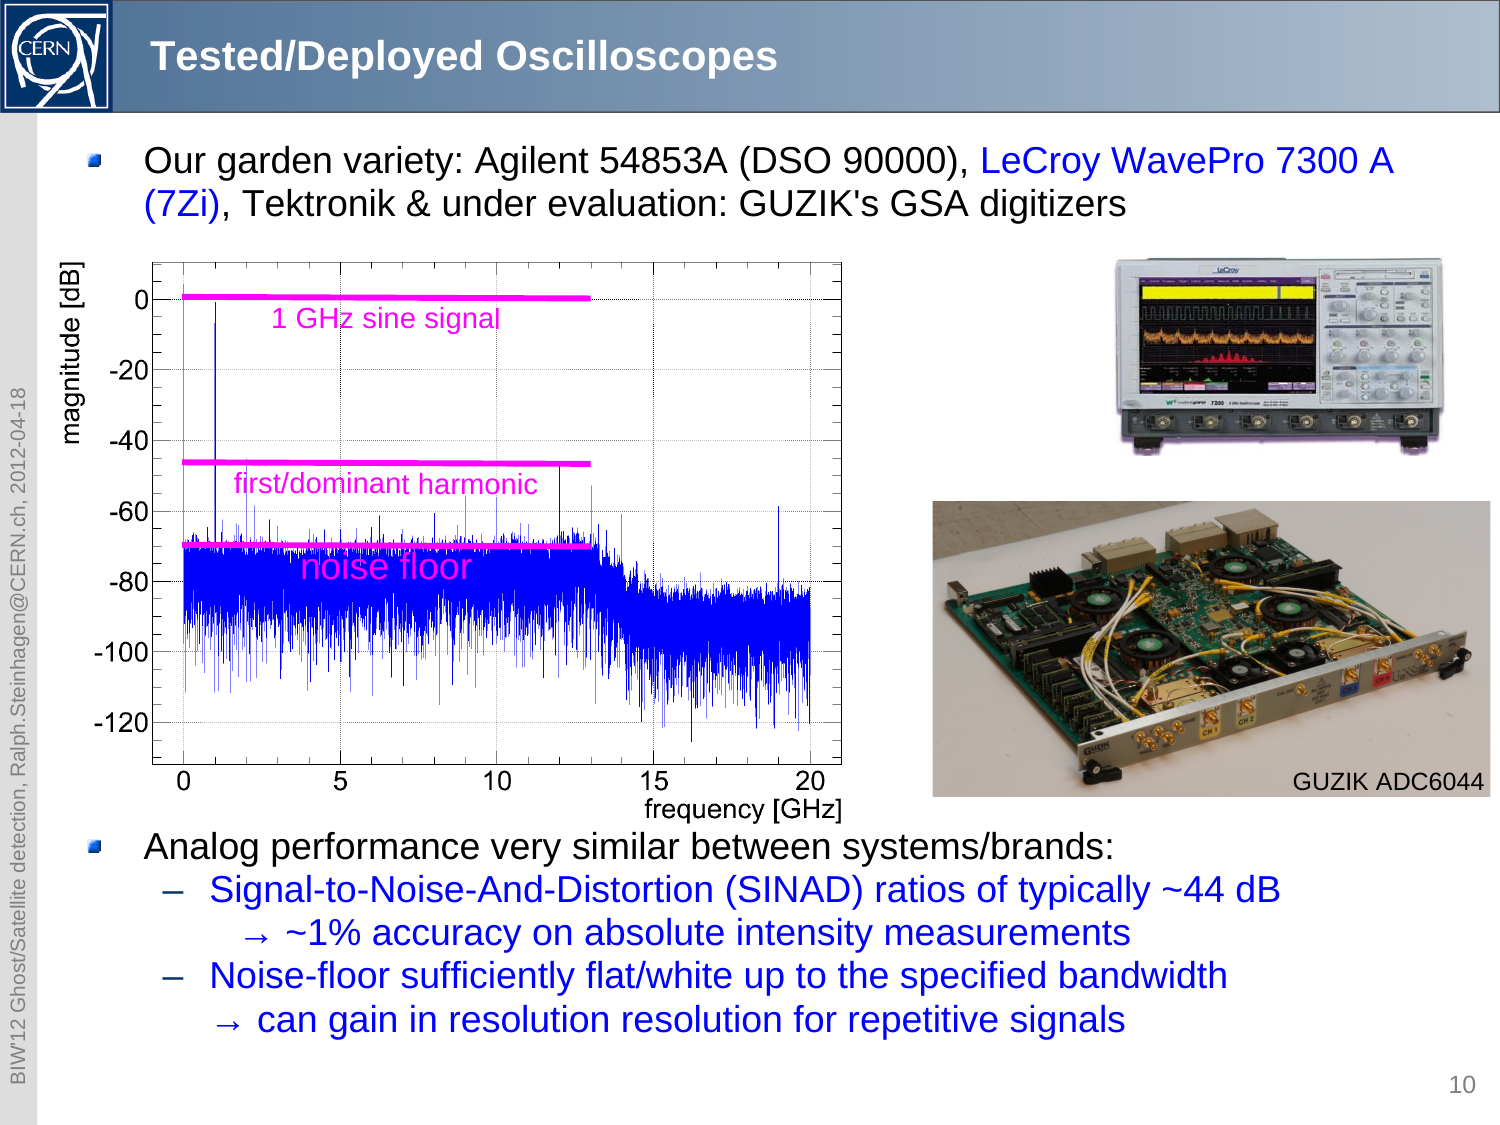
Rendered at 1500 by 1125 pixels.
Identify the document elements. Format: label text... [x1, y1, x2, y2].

title Tested/Deployed Oscilloscopes [150, 0, 1201, 113]
picture [932, 501, 1491, 797]
picture [1088, 221, 1473, 485]
list Our garden variety: Agilent 54853A (DSO 90000), LeCroy WavePro 7300 A (7Zi), Tektronik & under evaluation: GUZIK's GSA digitizers Analog performance very similar between systems/brands: Signal-to-Noise-And-Distortion (SINAD) ratios of typically ~44 dB → ~1% accuracy on absolute intensity measurements Noise-floor sufficiently flat/white up to the specified bandwidth → can gain in resolution resolution for repetitive signals [87, 137, 1438, 1041]
picture [0, 0, 113, 113]
text_box GUZIK ADC6044 [1277, 760, 1500, 803]
picture [56, 250, 87, 834]
